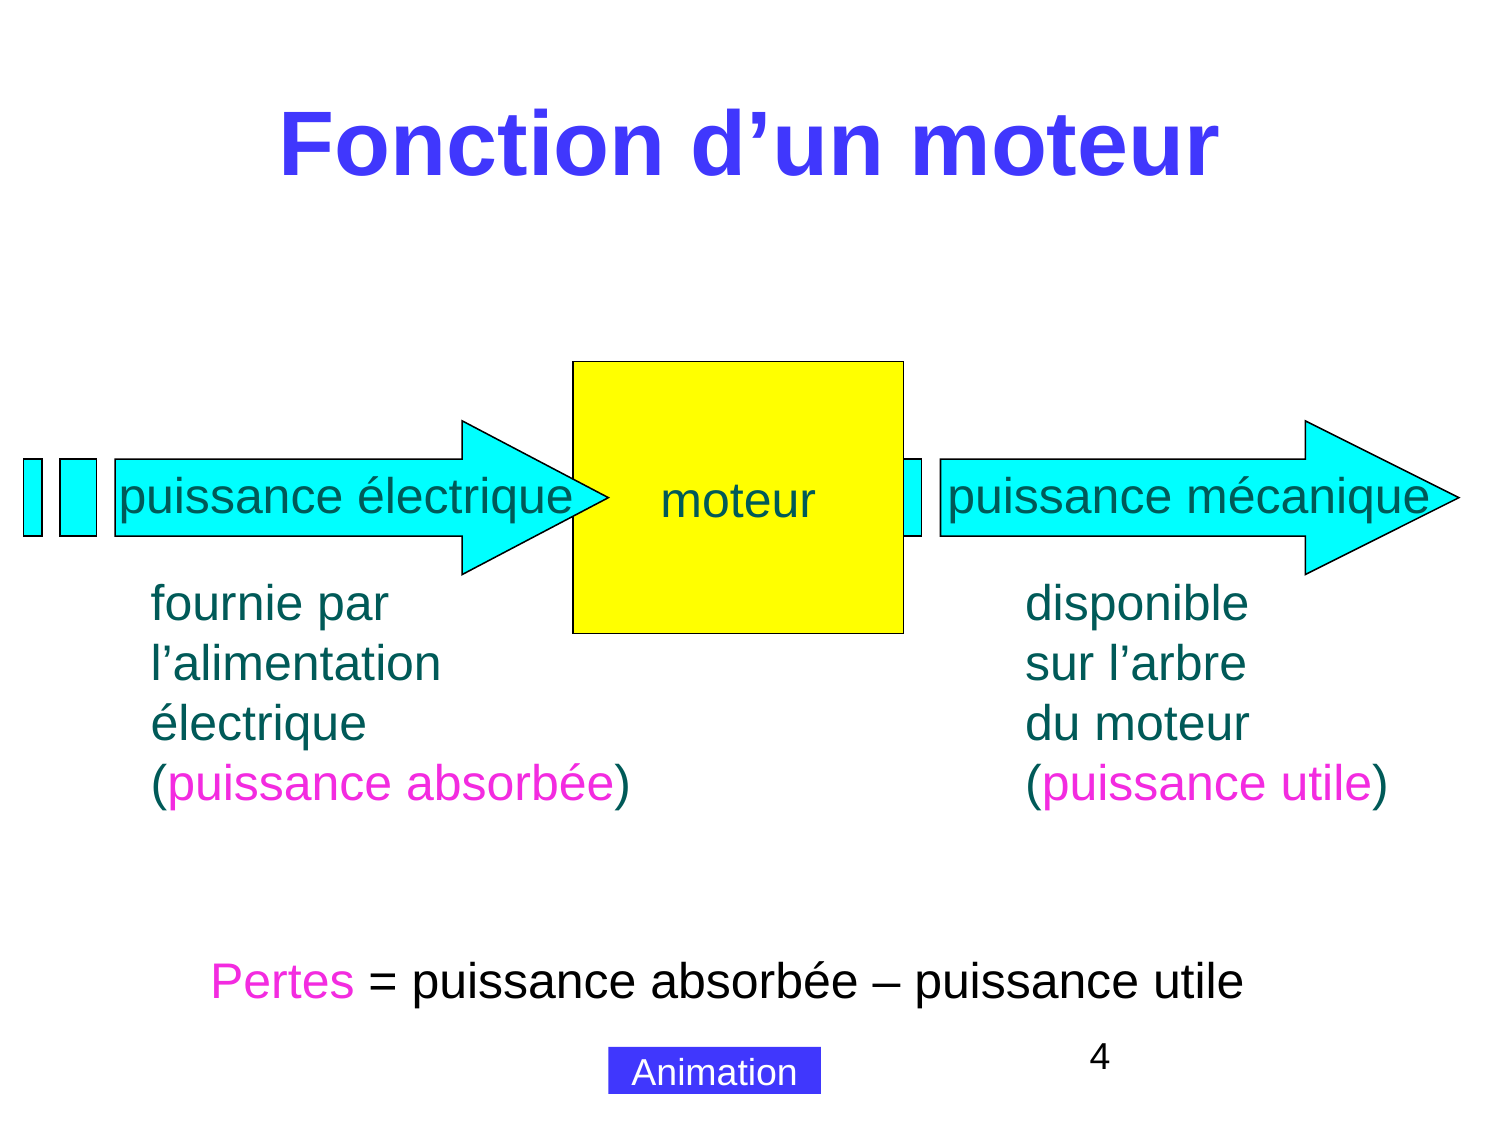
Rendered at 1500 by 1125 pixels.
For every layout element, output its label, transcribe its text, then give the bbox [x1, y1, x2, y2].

text_box [1446, 491, 1459, 505]
text_box puissance mécanique [932, 456, 1446, 532]
text_box Animation [608, 1046, 821, 1094]
text_box [589, 487, 609, 508]
text_box disponible sur l’arbre du moteur (puissance utile) [1010, 562, 1404, 818]
text_box [462, 420, 530, 456]
text_box [904, 459, 921, 536]
text_box puissance électrique [103, 456, 589, 532]
text_box [1305, 420, 1376, 456]
text_box [940, 532, 1391, 562]
text_box fournie par l’alimentation électrique (puissance absorbée) [135, 562, 647, 818]
text_box Pertes = puissance absorbée – puissance utile [195, 940, 1260, 1017]
text_box [24, 459, 42, 536]
text_box [60, 459, 97, 536]
title Fonction d’un moteur [75, 45, 1426, 233]
text_box [115, 532, 544, 562]
text_box moteur [572, 361, 904, 634]
